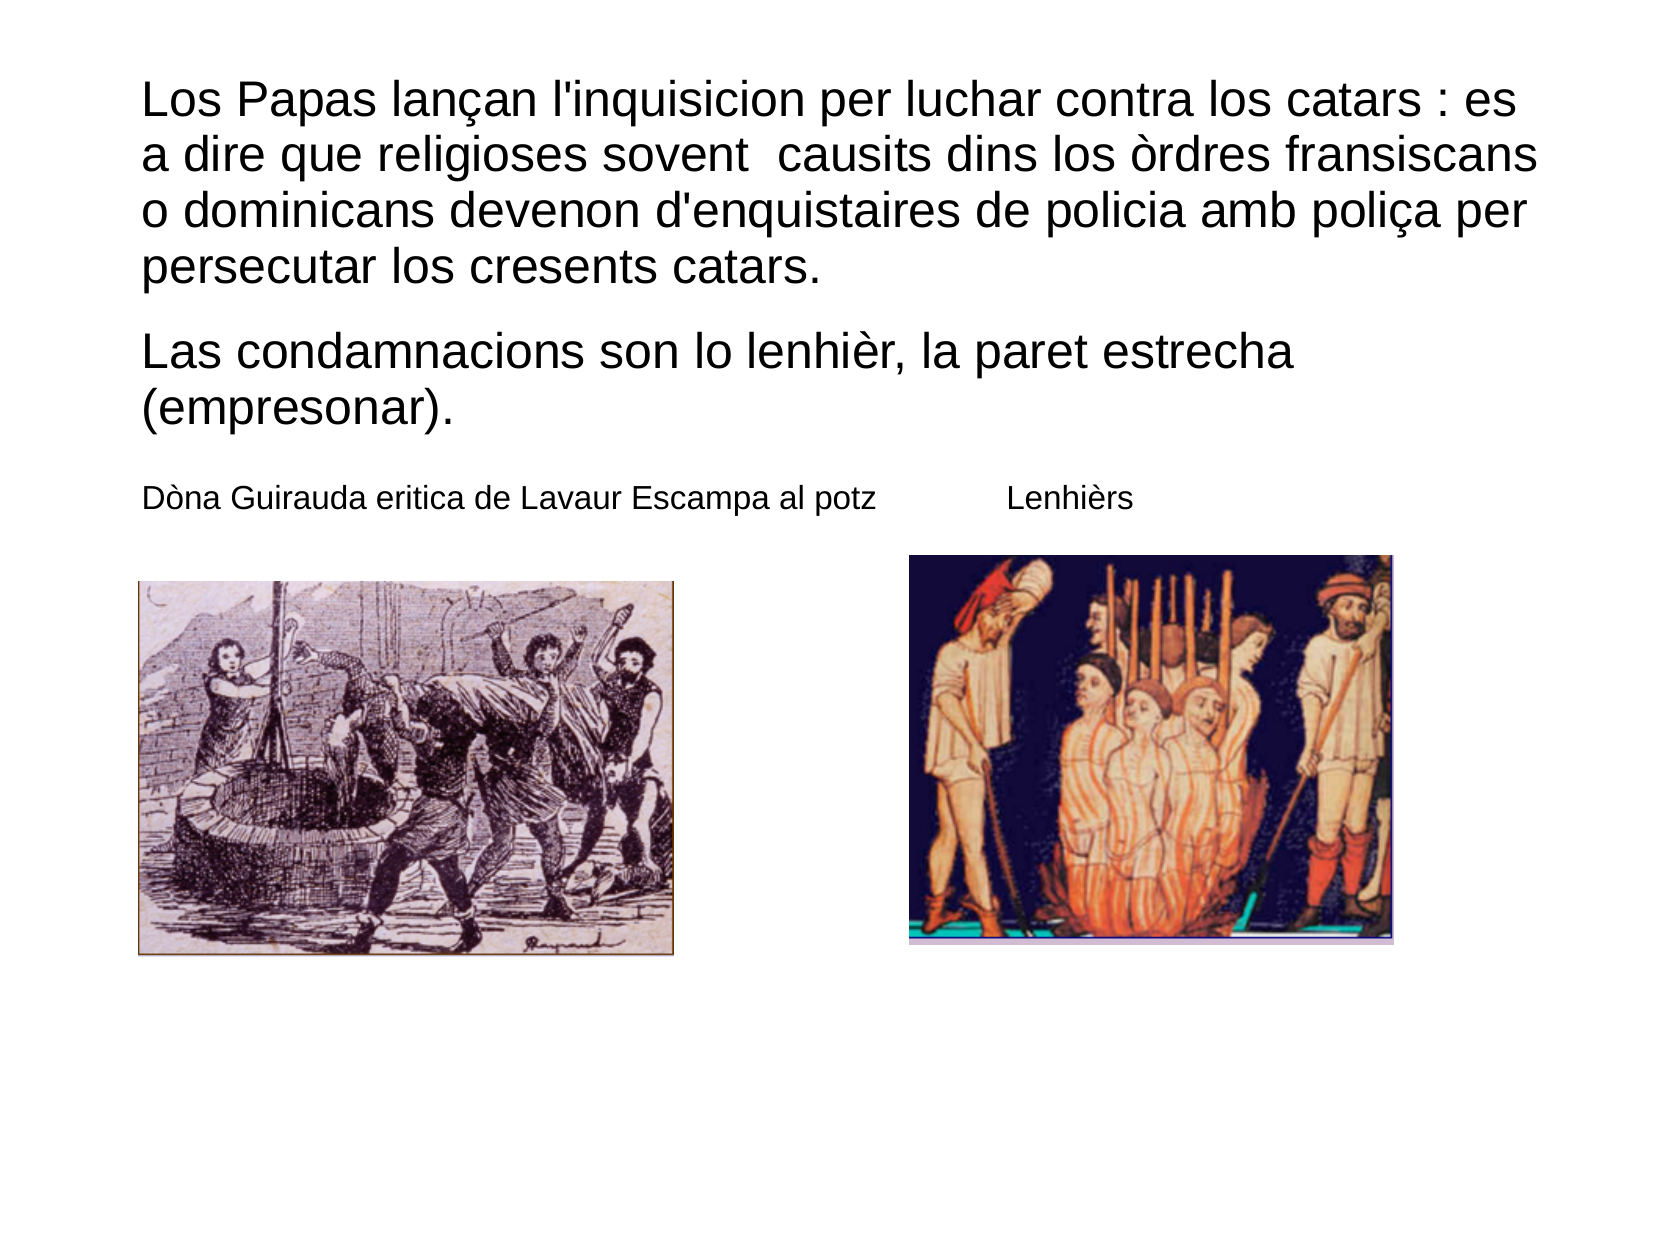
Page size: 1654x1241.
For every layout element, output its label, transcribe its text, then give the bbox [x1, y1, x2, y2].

picture [138, 581, 674, 957]
picture [909, 555, 1394, 945]
list Los Papas lançan l'inquisicion per luchar contra los catars : es a dire que religioses sovent causits dins los òrdres fransiscans o dominicans devenon d'enquistaires de policia amb poliça per persecutar los cresents catars. Las condamnacions son lo lenhièr, la paret estrecha (empresonar). Dòna Guirauda eritica de Lavaur Escampa al potz Lenhièrs [70, 70, 1559, 890]
